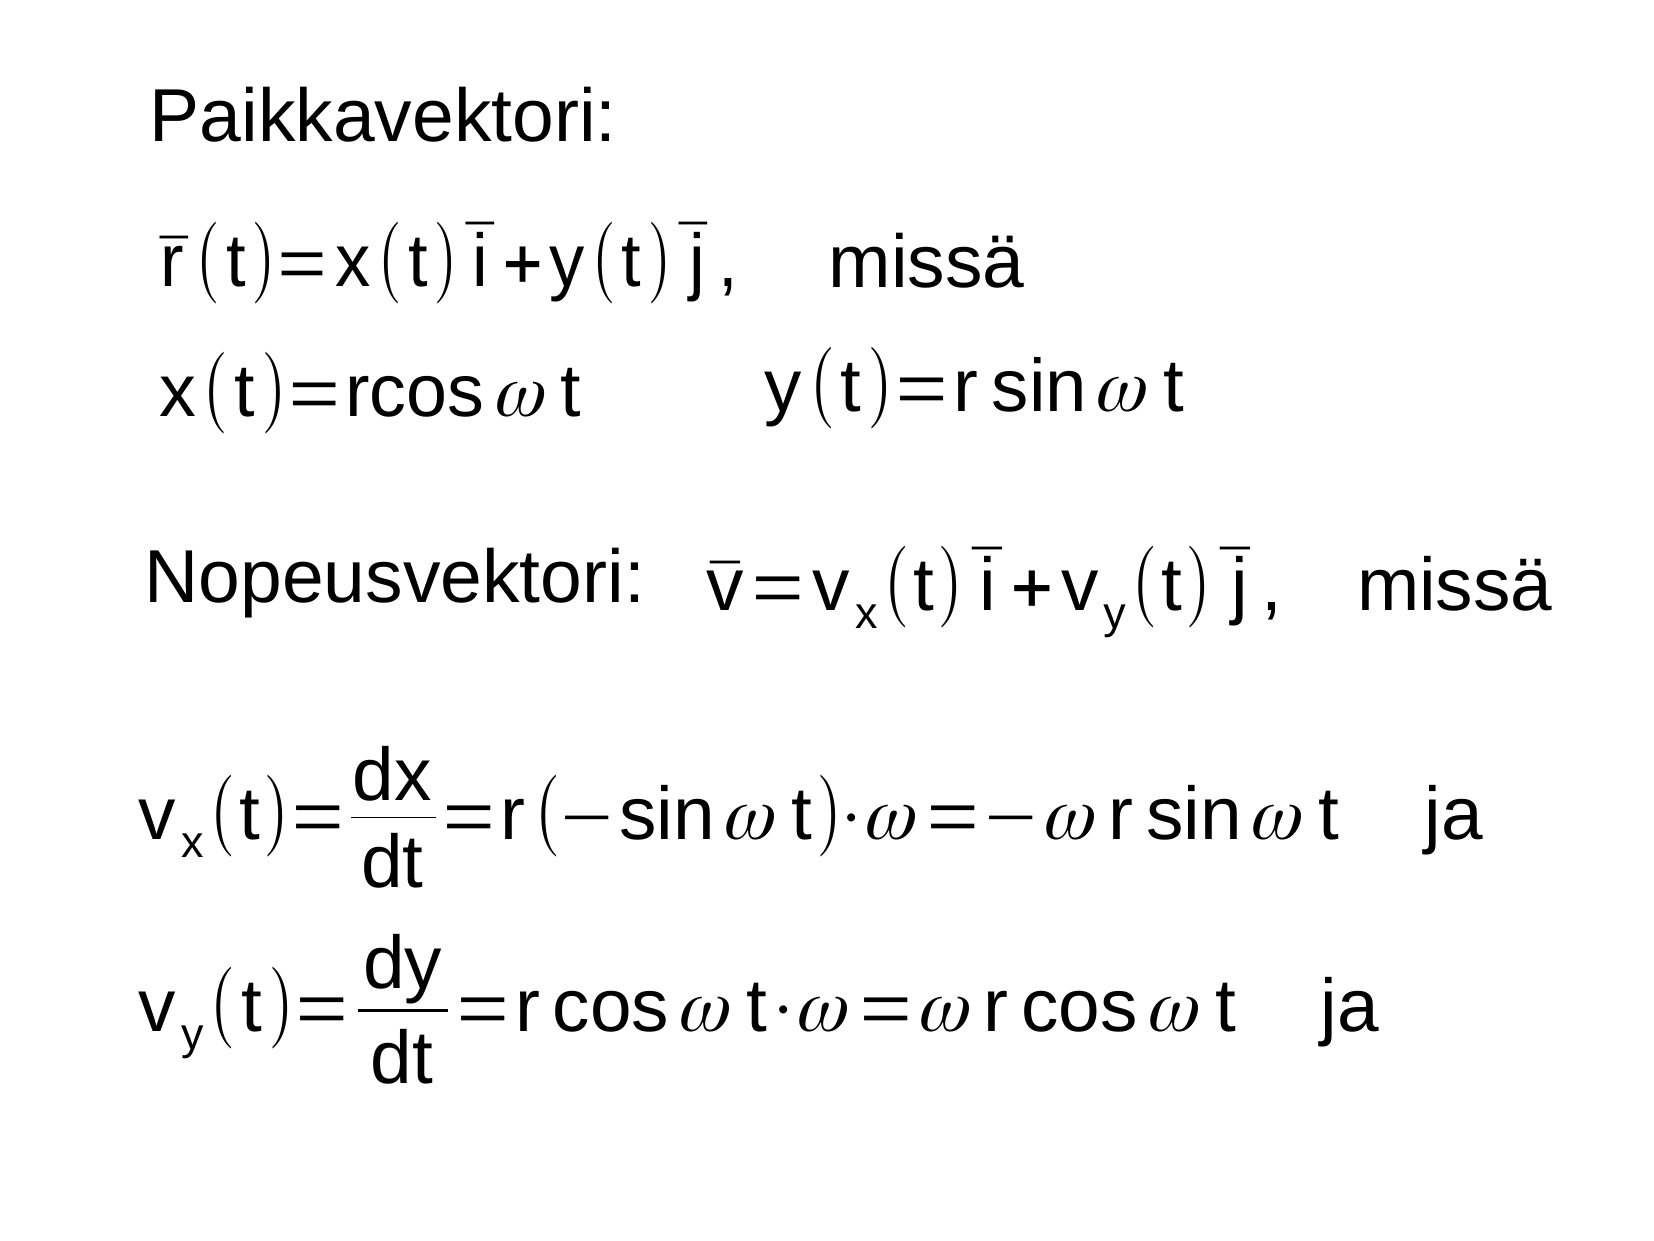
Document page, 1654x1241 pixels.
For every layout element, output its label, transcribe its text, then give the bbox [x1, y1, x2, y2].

chart [129, 921, 1386, 1100]
chart [756, 342, 1193, 433]
text_box missä [813, 212, 1040, 312]
chart [150, 217, 745, 308]
text_box Paikkavektori: [135, 66, 694, 166]
chart [129, 732, 1489, 904]
text_box Nopeusvektori: [129, 527, 744, 626]
chart [150, 347, 591, 438]
chart [698, 541, 1560, 638]
